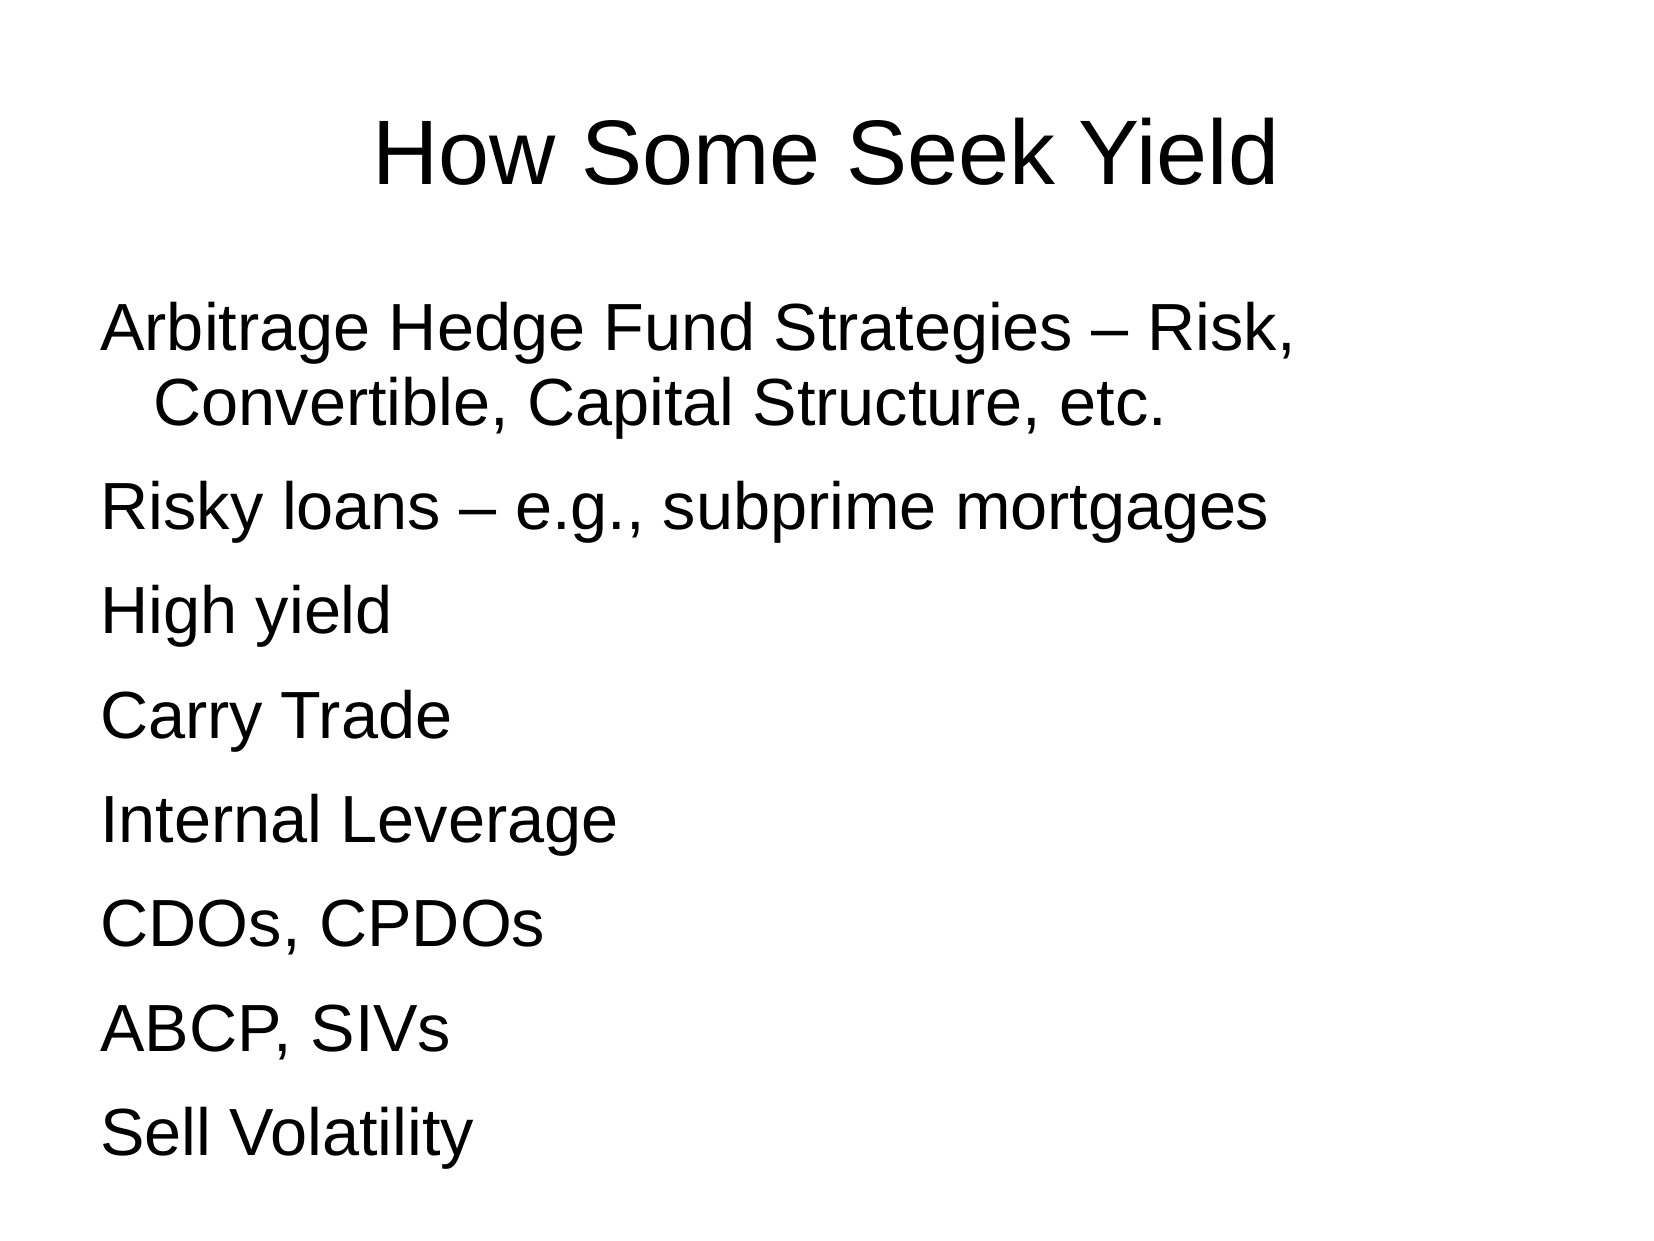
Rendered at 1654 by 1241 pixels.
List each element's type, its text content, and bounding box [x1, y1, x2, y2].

title How Some Seek Yield [82, 56, 1571, 250]
list Arbitrage Hedge Fund Strategies – Risk, Convertible, Capital Structure, etc. Risky loans – e.g., subprime mortgages High yield Carry Trade Internal Leverage CDOs, CPDOs ABCP, SIVs Sell Volatility [82, 290, 1571, 1170]
